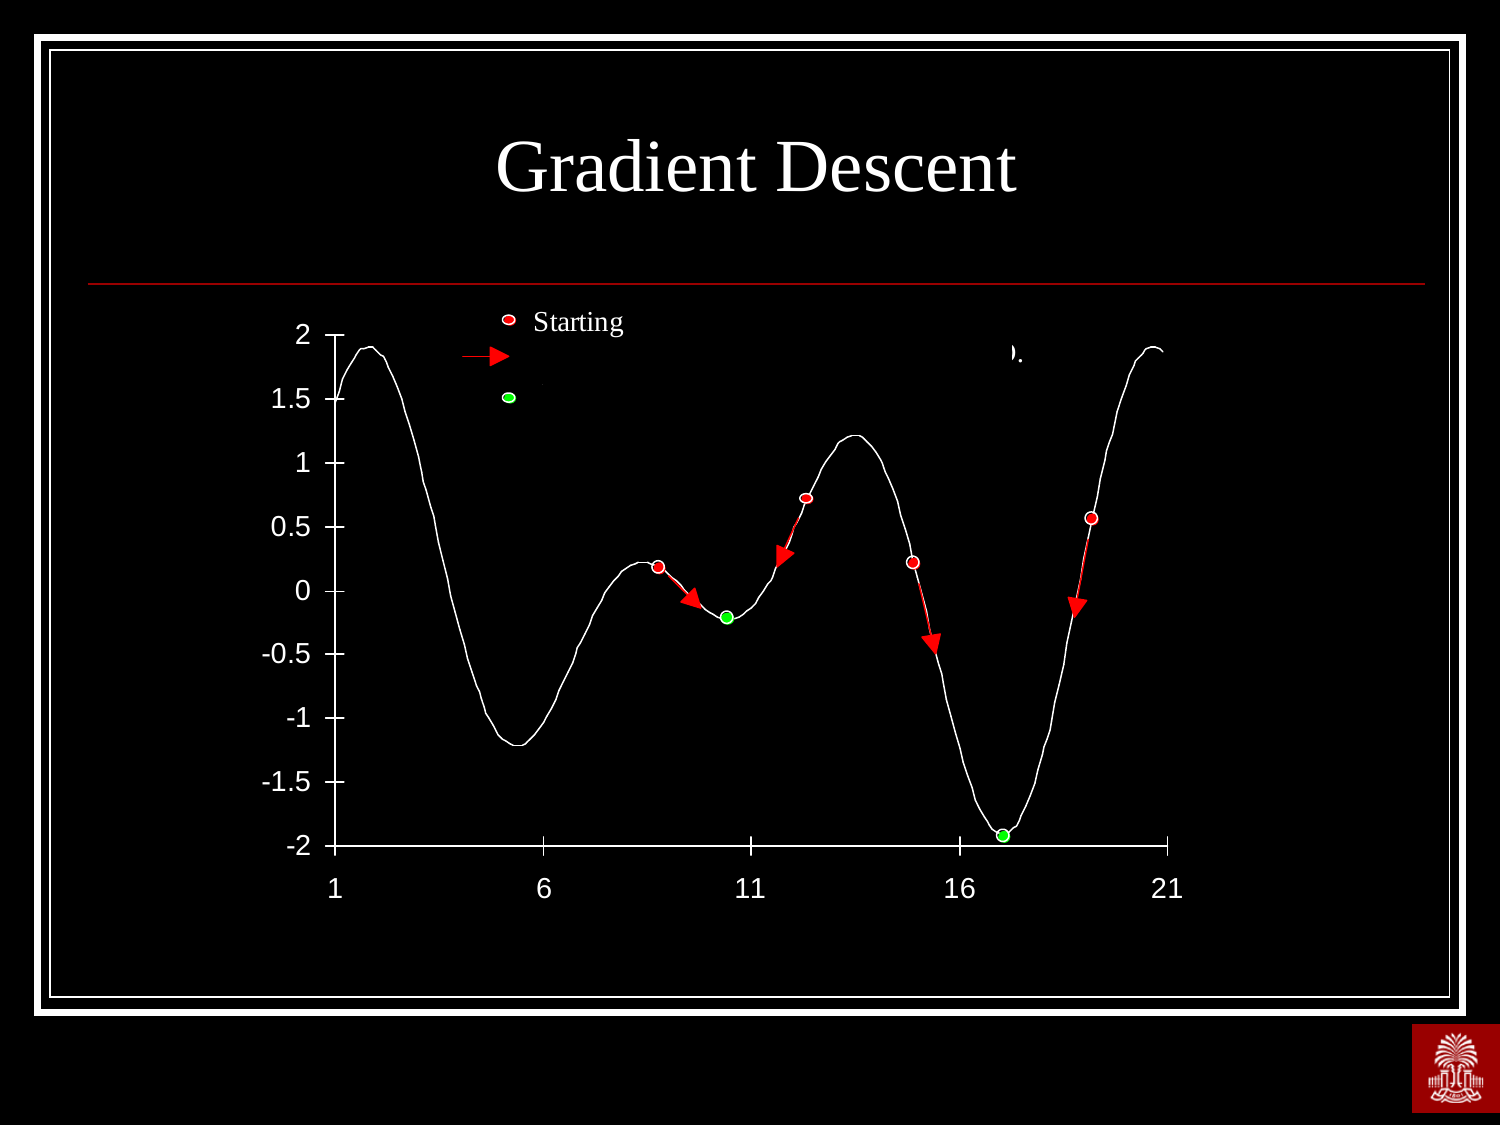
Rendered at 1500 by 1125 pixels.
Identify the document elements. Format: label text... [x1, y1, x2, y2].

picture [1412, 1024, 1500, 1113]
chart [232, 286, 1209, 938]
title Gradient Descent [87, 77, 1426, 266]
